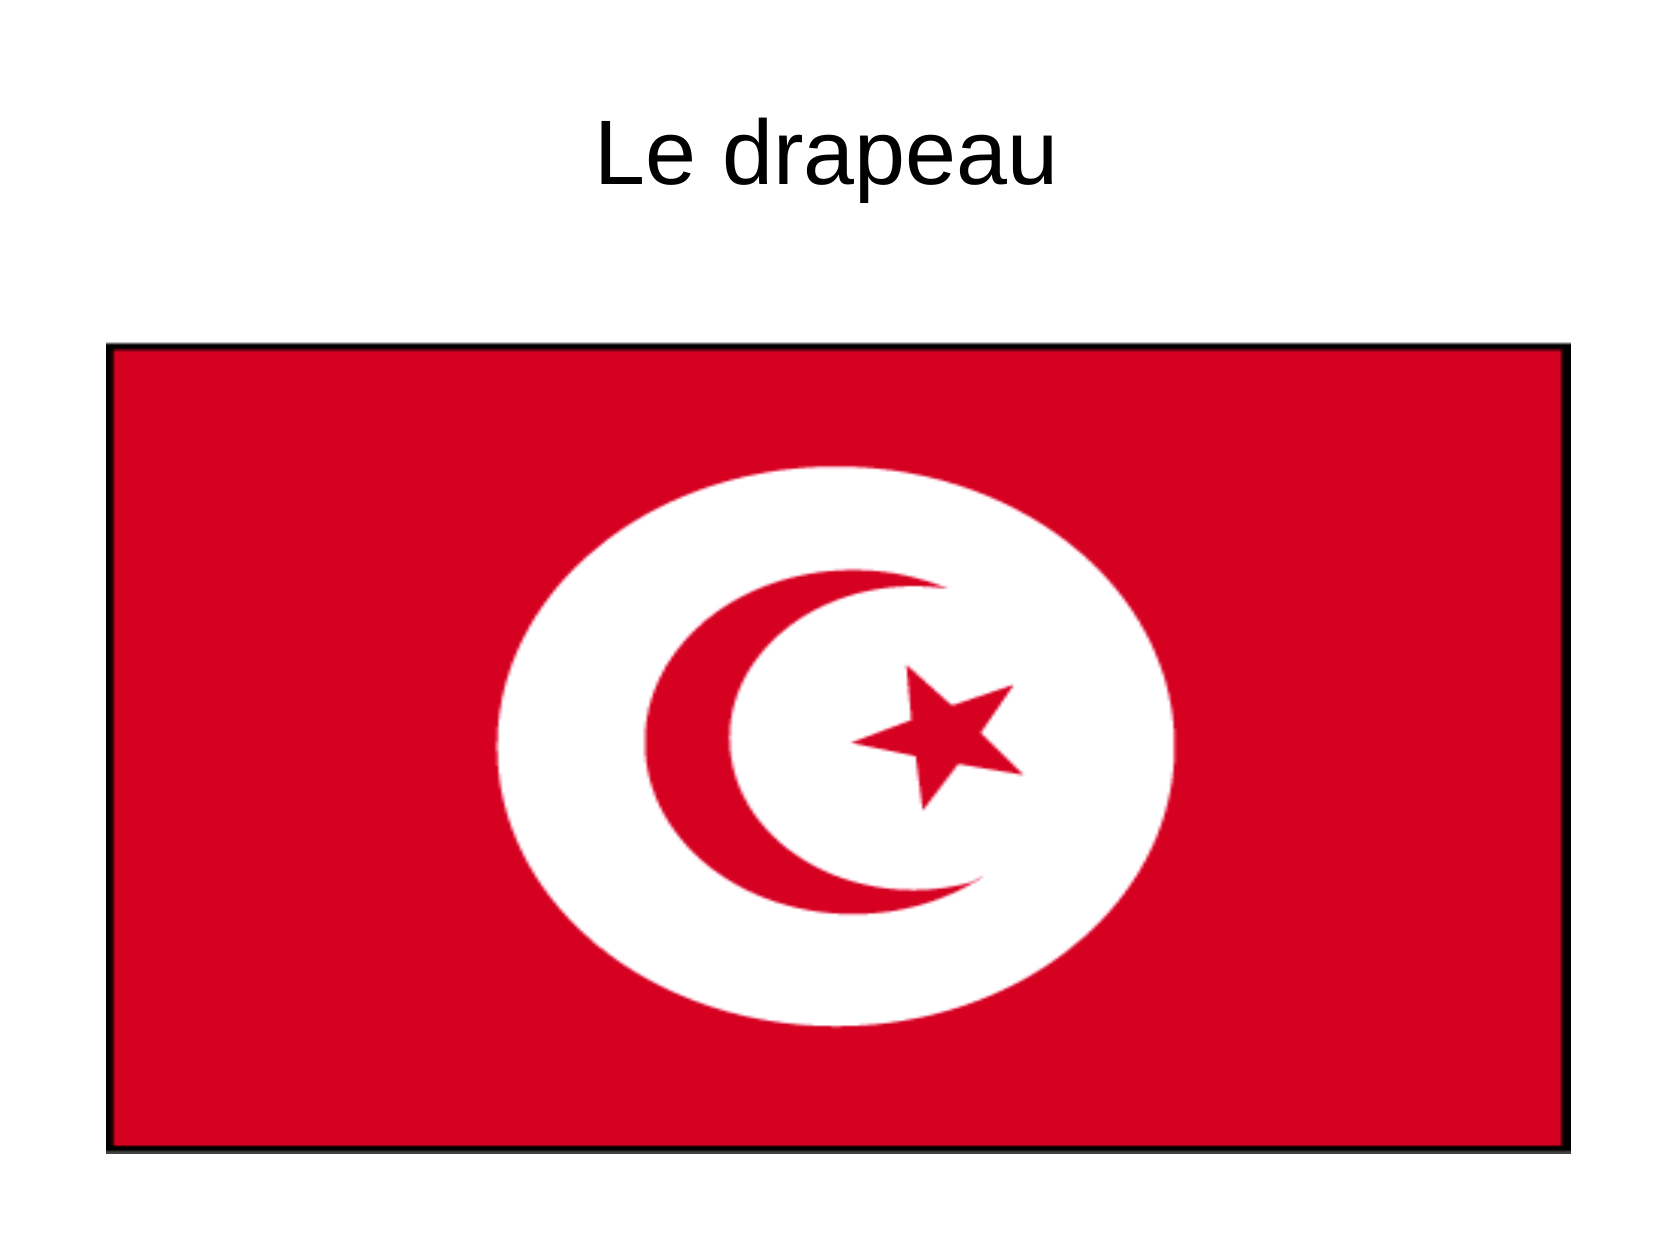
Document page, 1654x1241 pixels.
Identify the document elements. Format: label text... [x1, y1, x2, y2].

title Le drapeau [82, 49, 1571, 257]
picture [106, 342, 1571, 1154]
